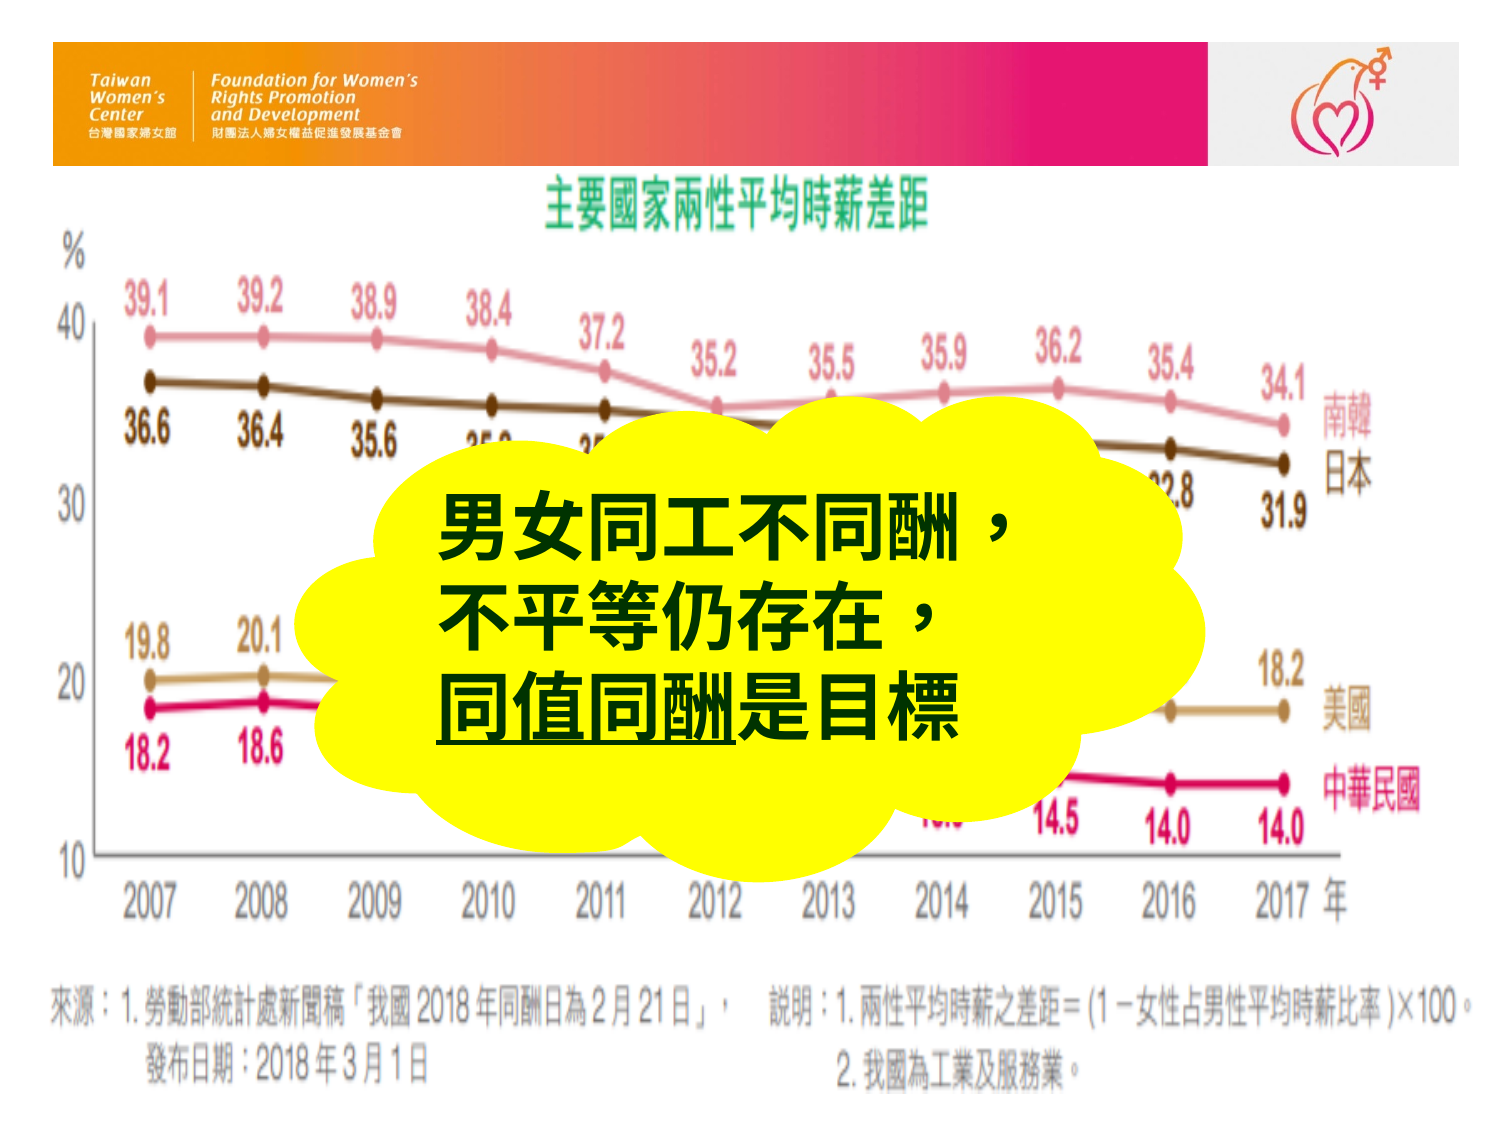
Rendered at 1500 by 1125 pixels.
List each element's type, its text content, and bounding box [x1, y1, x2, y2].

picture [17, 172, 1483, 1095]
text_box 男女同工不同酬，不平等仍存在，同值同酬是目標 [294, 397, 1205, 882]
